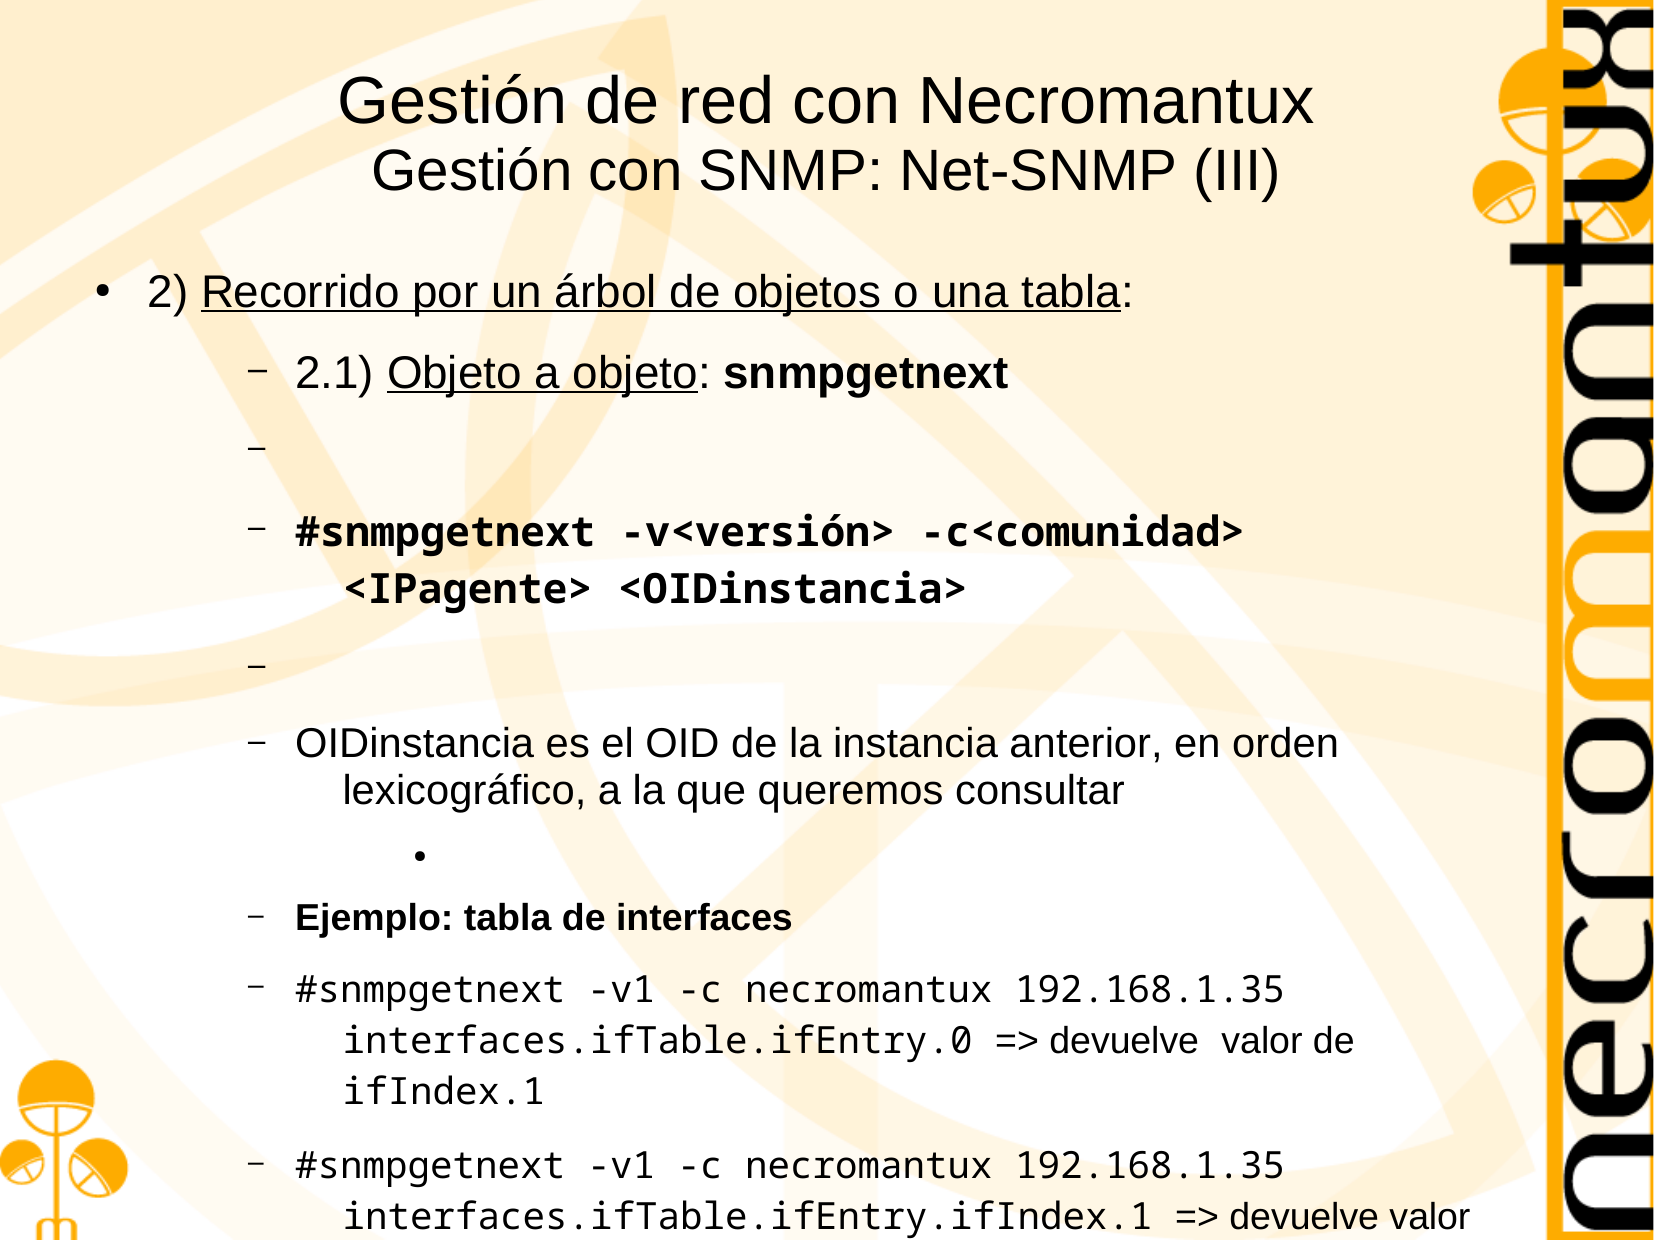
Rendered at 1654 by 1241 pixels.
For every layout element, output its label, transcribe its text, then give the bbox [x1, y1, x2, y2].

list 2) Recorrido por un árbol de objetos o una tabla: 2.1) Objeto a objeto: snmpgetnext #snmpgetnext -v<versión> -c<comunidad> <IPagente> <OIDinstancia> OIDinstancia es el OID de la instancia anterior, en orden lexicográfico, a la que queremos consultar Ejemplo: tabla de interfaces #snmpgetnext -v1 -c necromantux 192.168.1.35 interfaces.ifTable.ifEntry.0 => devuelve valor de ifIndex.1 #snmpgetnext -v1 -c necromantux 192.168.1.35 interfaces.ifTable.ifEntry.ifIndex.1 => devuelve valor de ifIndex.2 ... [59, 265, 1506, 1241]
title Gestión de red con Necromantux Gestión con SNMP: Net-SNMP (III) [82, 54, 1571, 211]
picture [0, 0, 1654, 1240]
